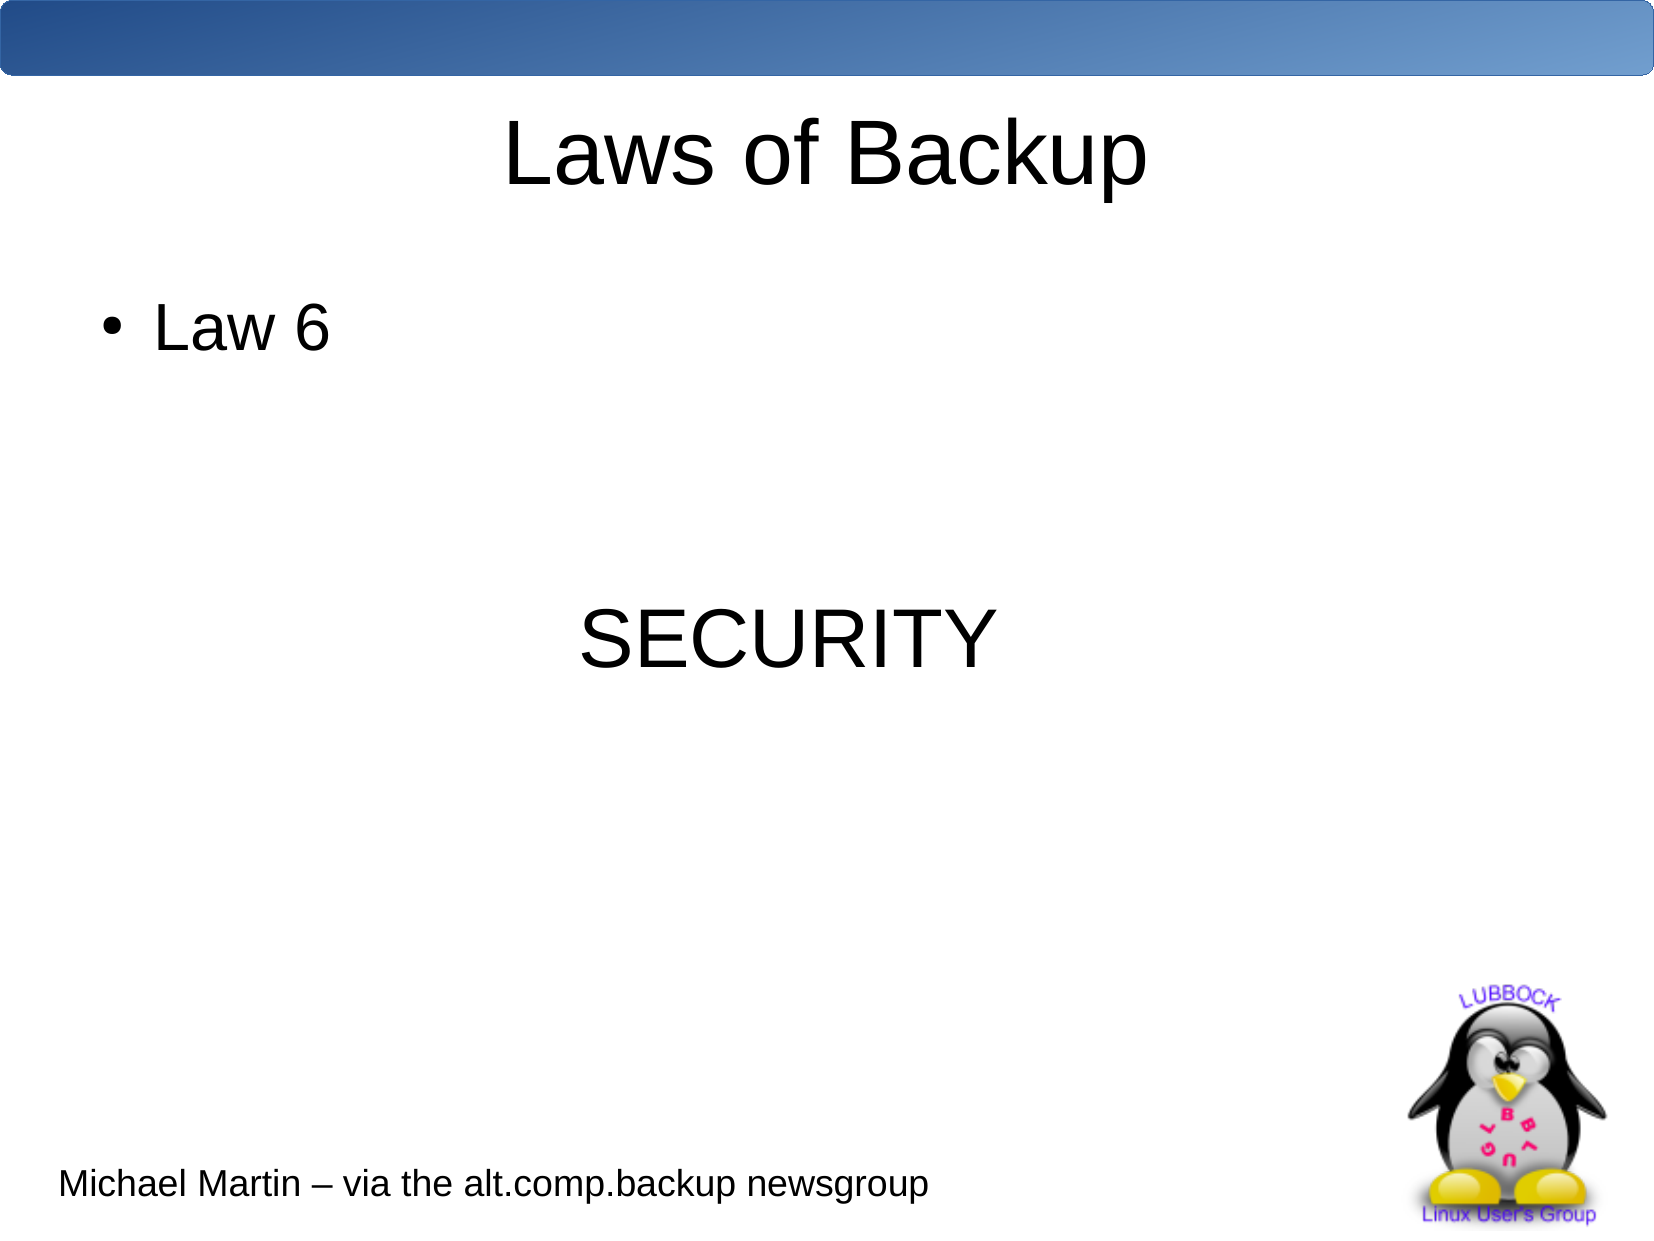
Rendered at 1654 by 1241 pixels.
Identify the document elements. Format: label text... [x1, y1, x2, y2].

text_box [0, 0, 1654, 76]
picture [1380, 974, 1636, 1231]
list Law 6 SECURITY [82, 290, 1571, 1010]
title Laws of Backup [82, 76, 1571, 257]
text_box Michael Martin – via the alt.comp.backup newsgroup [43, 1155, 1081, 1212]
